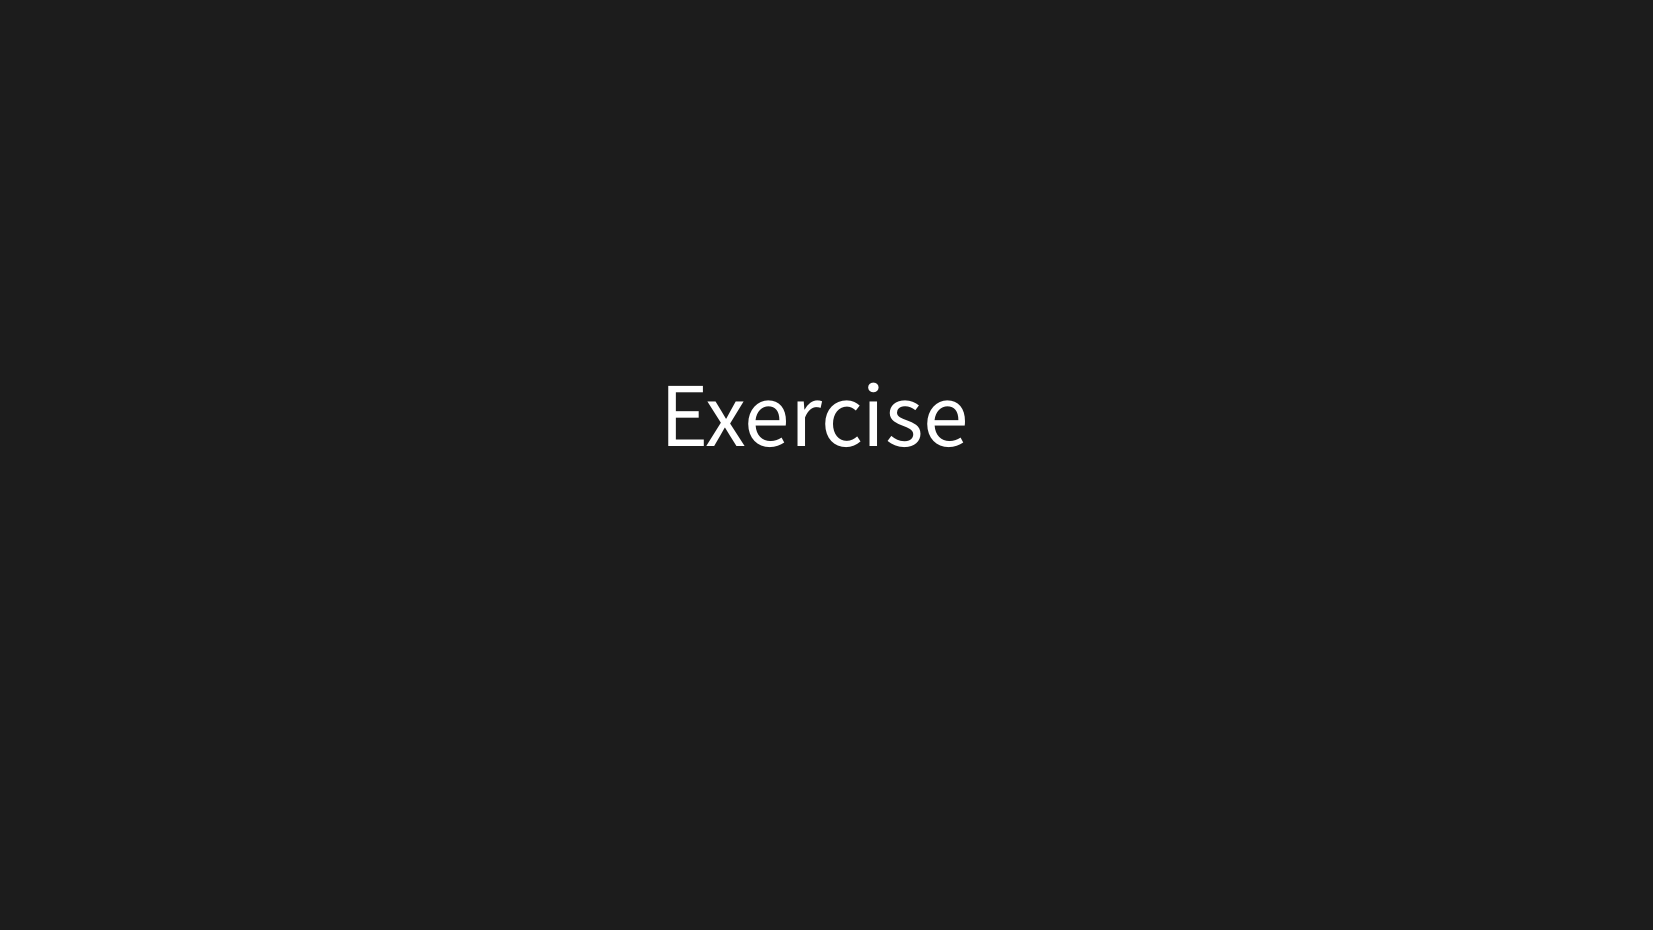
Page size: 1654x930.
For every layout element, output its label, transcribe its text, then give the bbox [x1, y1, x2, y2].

title Exercise [0, 298, 1642, 530]
